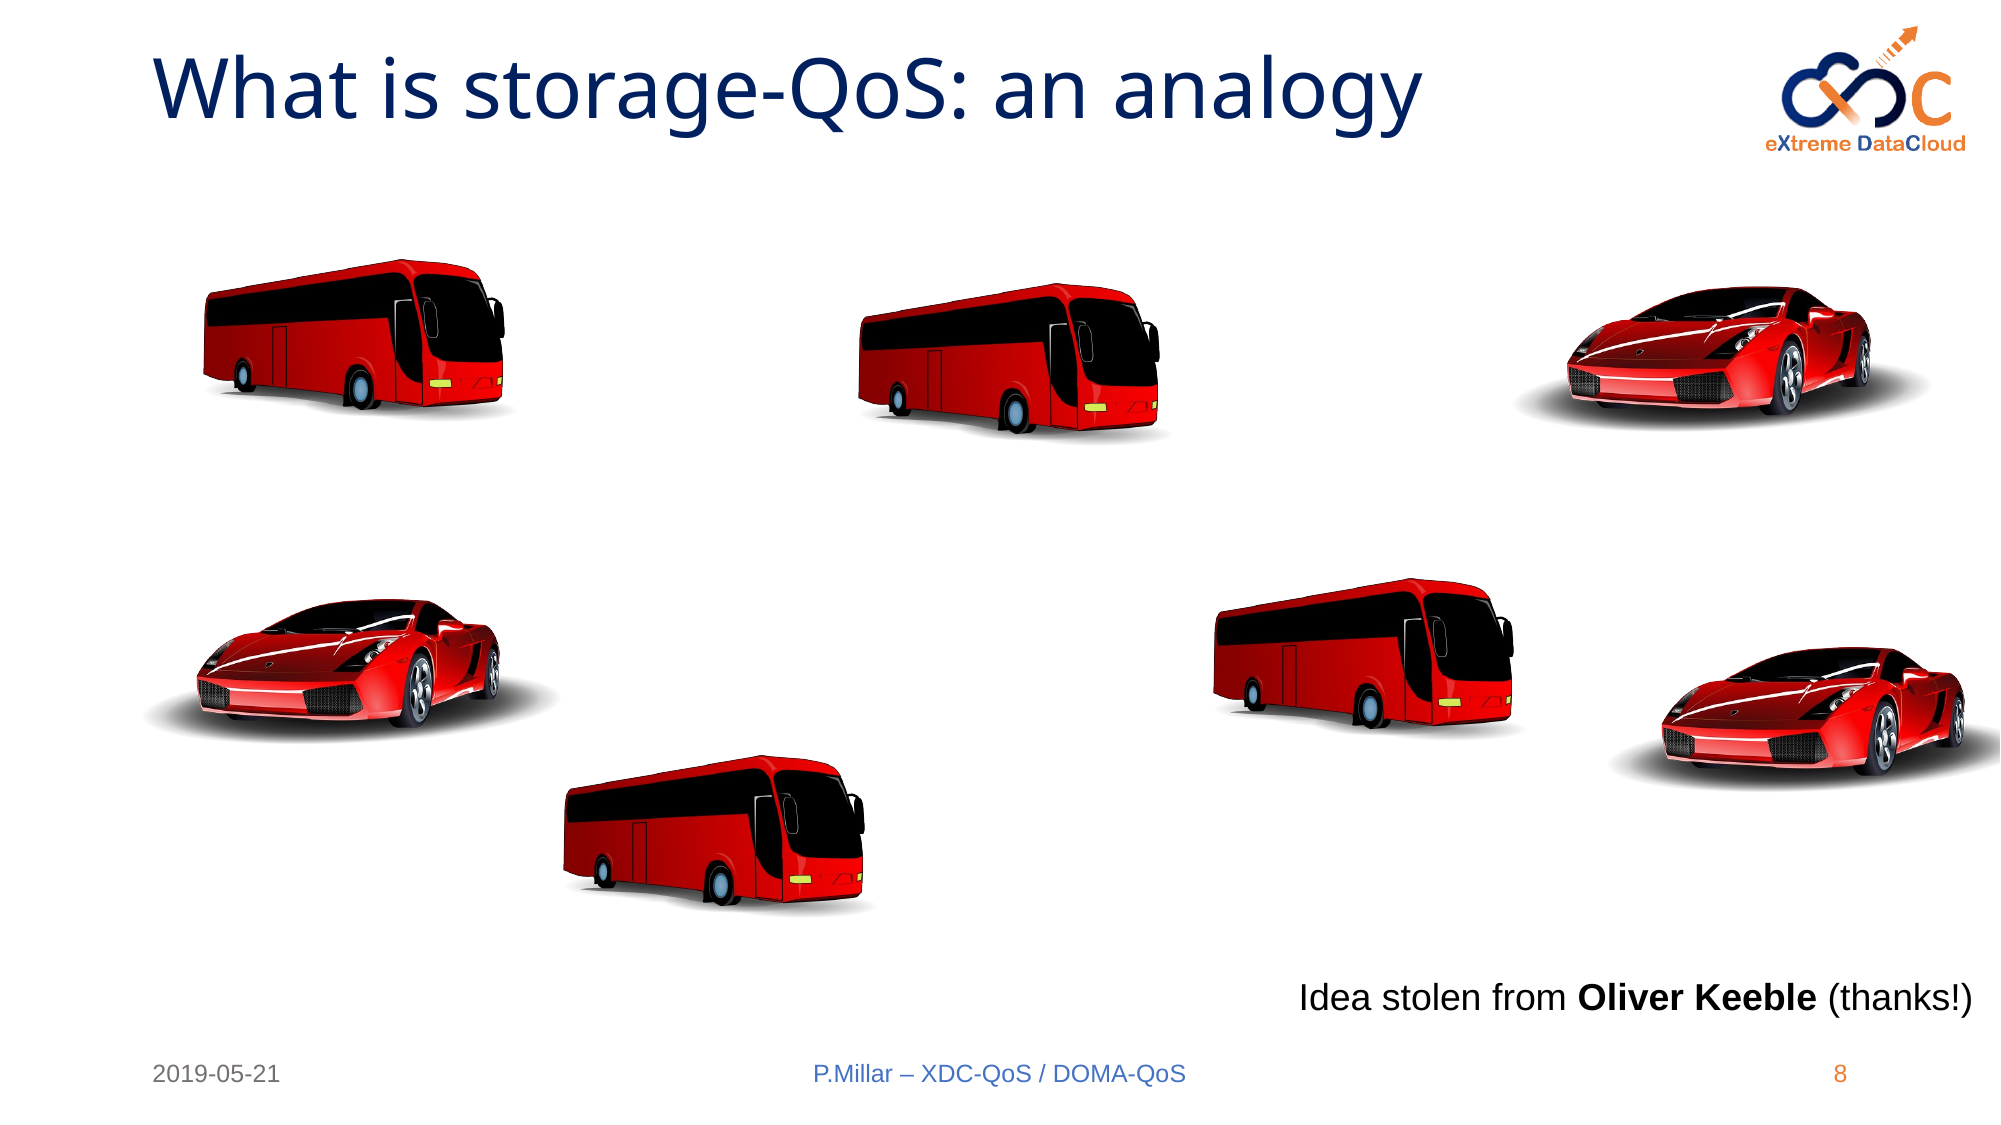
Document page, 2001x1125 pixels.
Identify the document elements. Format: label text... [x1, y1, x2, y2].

picture [857, 283, 1174, 446]
text_box Idea stolen from Oliver Keeble (thanks!) [1204, 968, 1989, 1026]
title What is storage-QoS: an analogy [137, 18, 1777, 152]
picture [1740, 18, 1985, 170]
picture [141, 566, 879, 918]
picture [1606, 614, 2000, 825]
picture [202, 259, 519, 422]
slide_number 2019-05-21 [137, 1042, 588, 1103]
slide_number <number> [1412, 1042, 1863, 1103]
picture [1511, 253, 1933, 465]
picture [1212, 578, 1528, 741]
footer P.Millar – XDC-QoS / DOMA-QoS [662, 1042, 1338, 1103]
